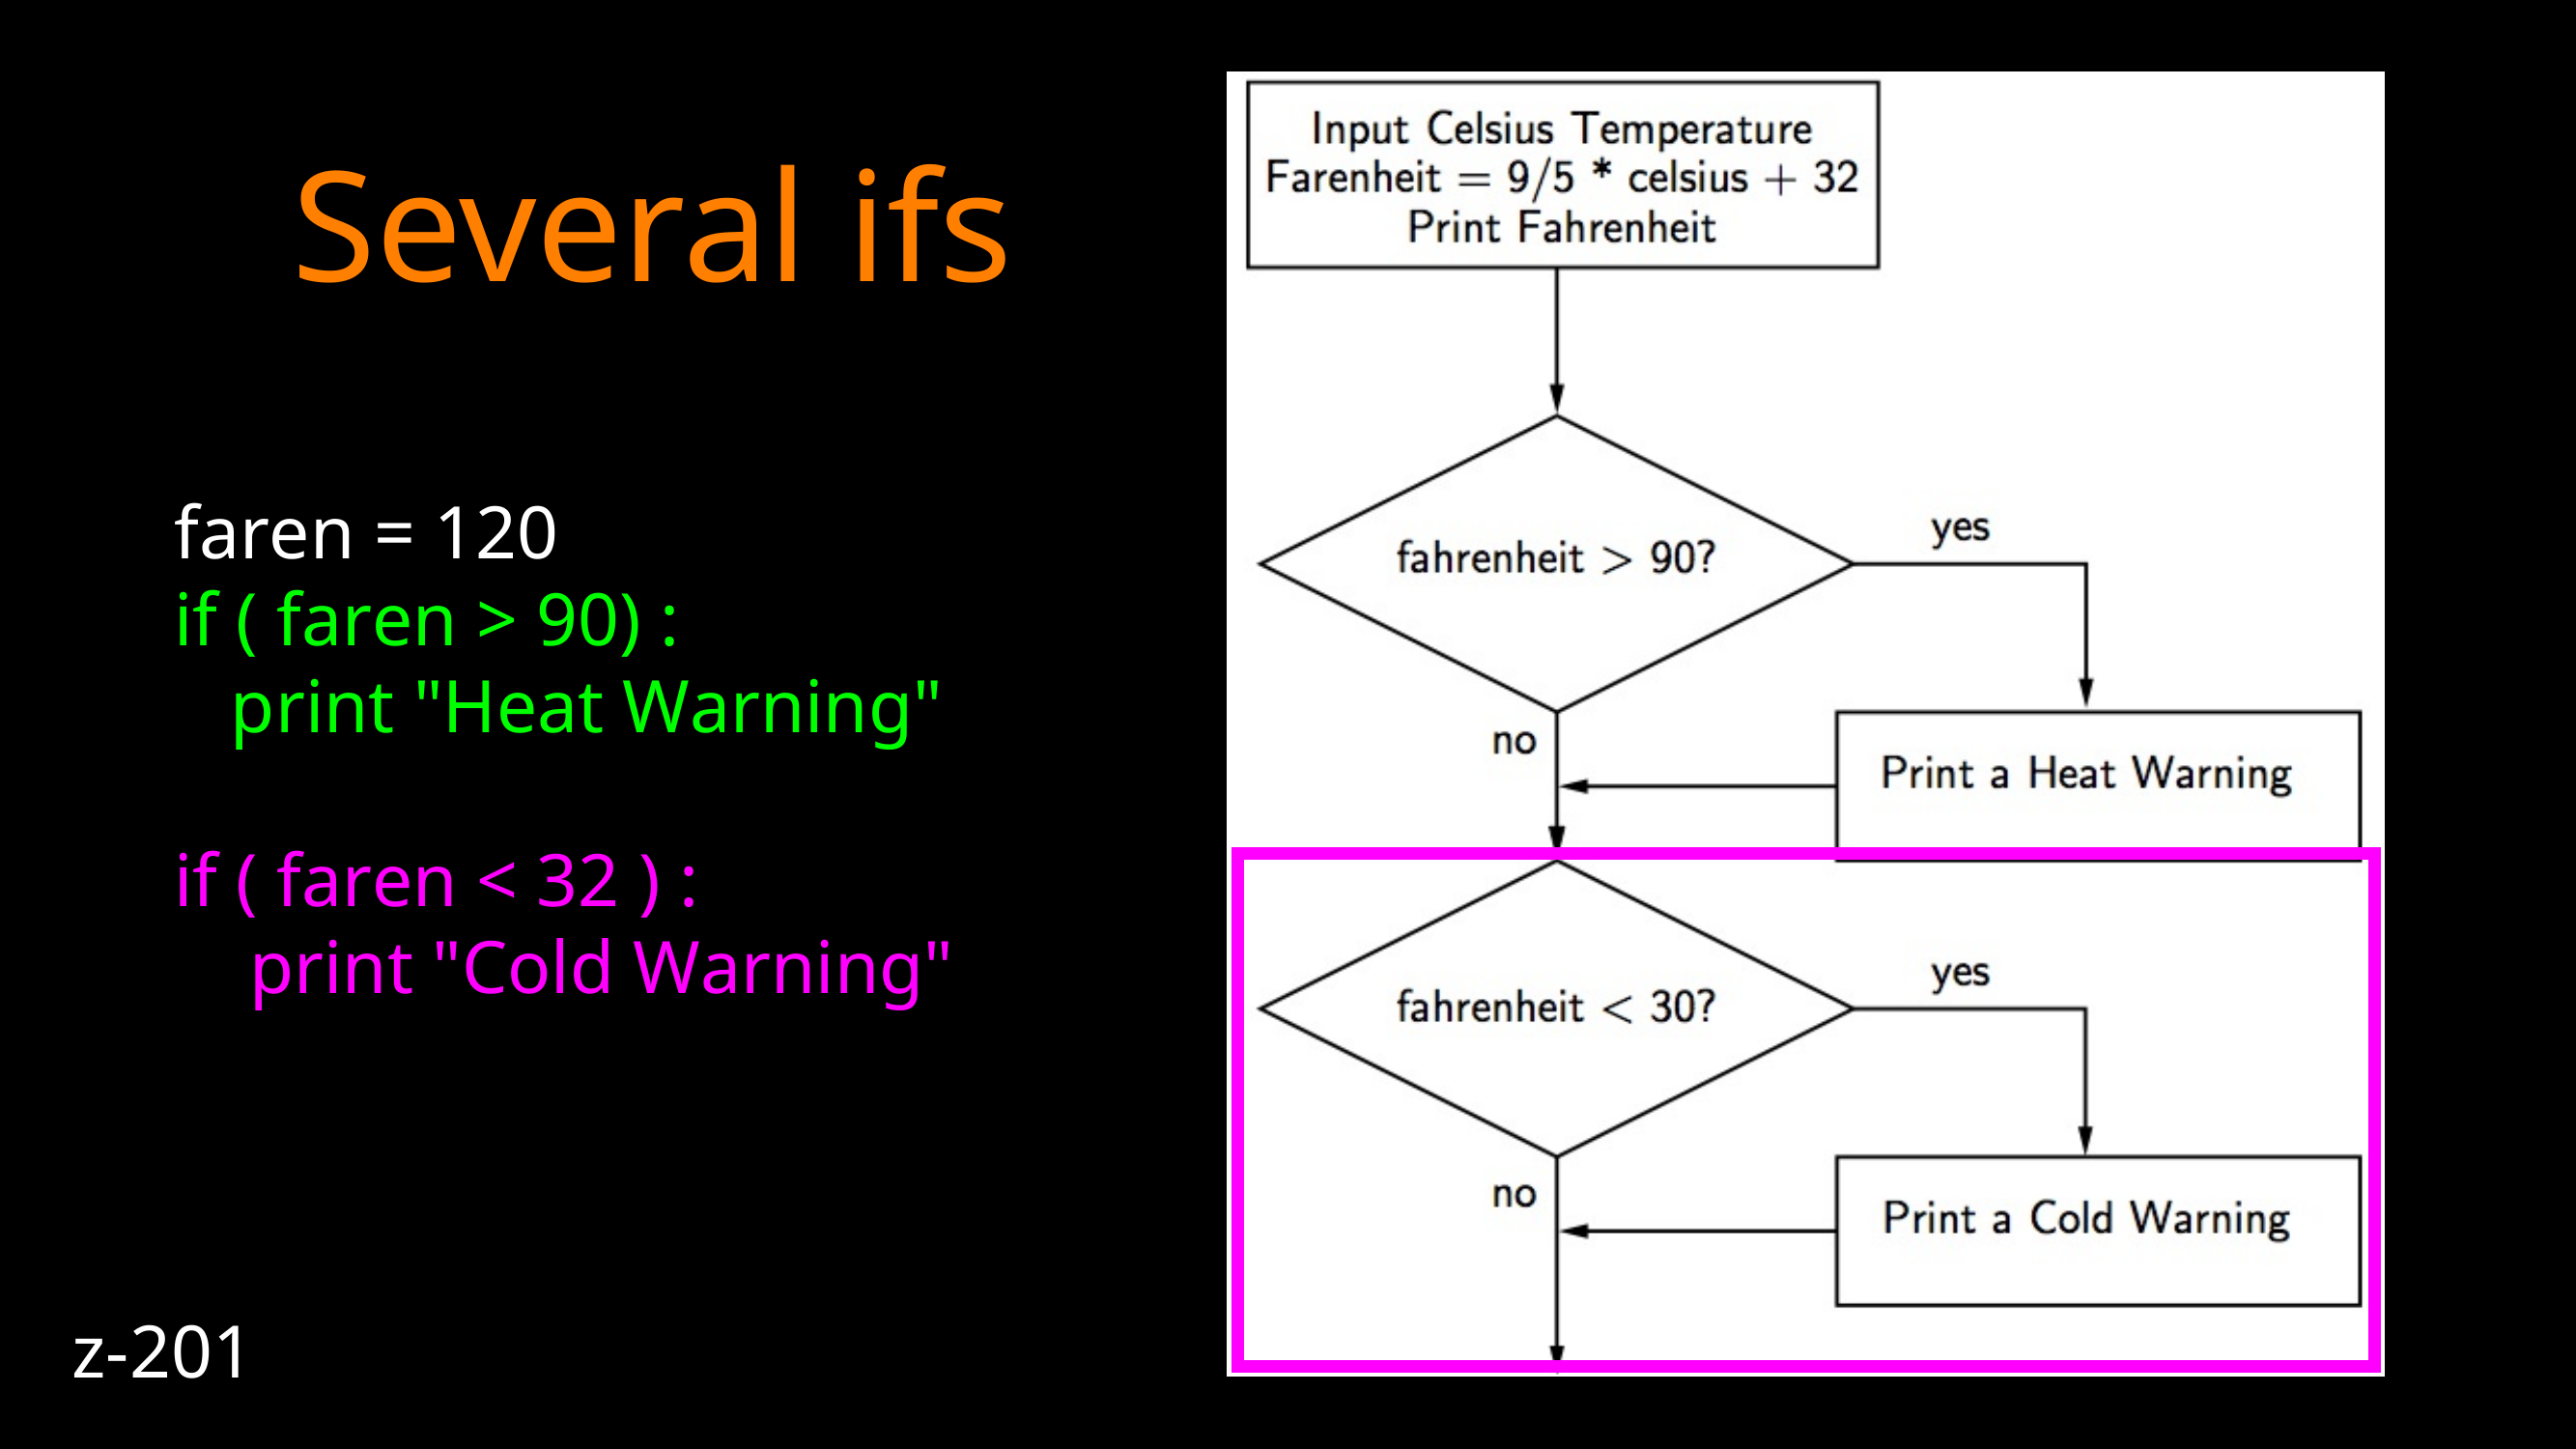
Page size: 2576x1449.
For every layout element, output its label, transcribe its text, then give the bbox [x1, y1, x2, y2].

text_box faren = 120 if ( faren > 90) : print "Heat Warning" if ( faren < 32 ) : print "Cold Warning" [174, 486, 954, 1009]
title Several ifs [183, 38, 1123, 403]
text_box z-201 [71, 1305, 255, 1393]
picture [1227, 71, 2385, 1378]
